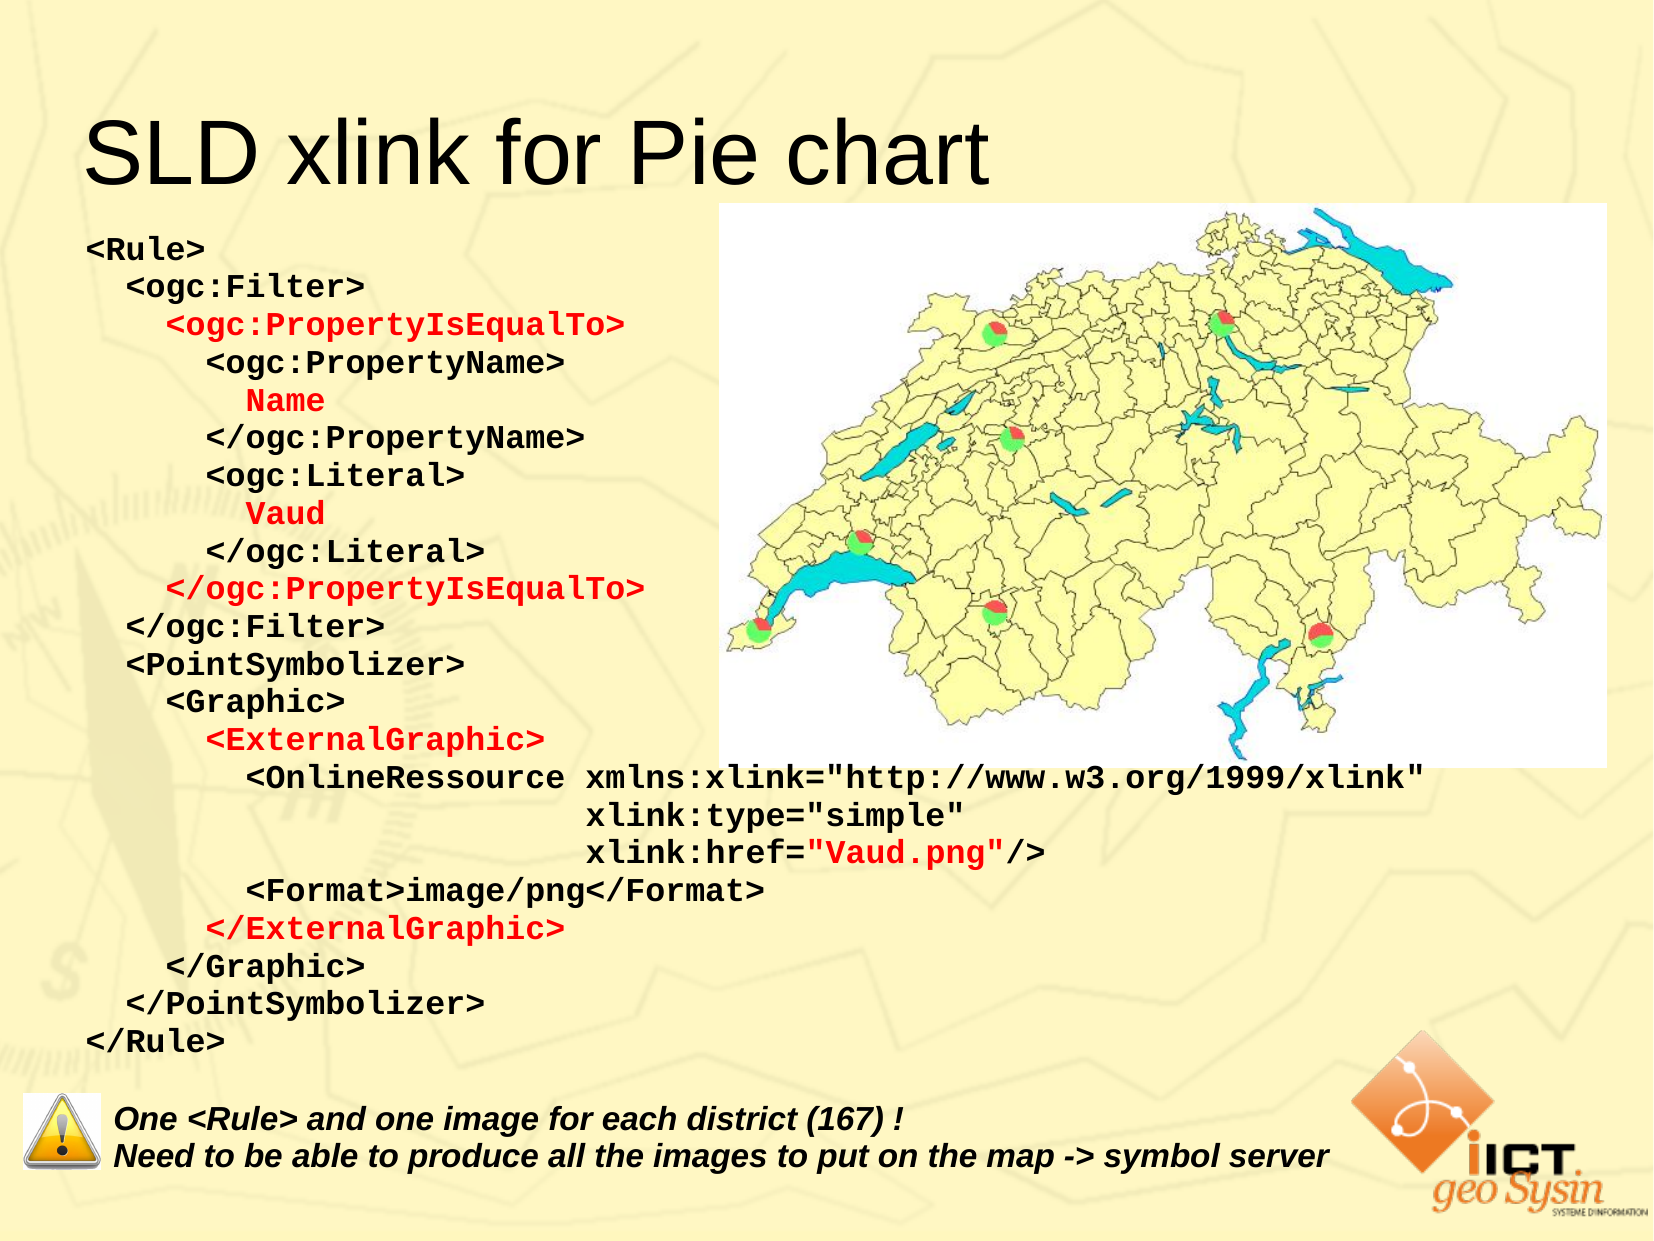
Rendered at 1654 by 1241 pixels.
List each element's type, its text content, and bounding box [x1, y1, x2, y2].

text_box <Rule> <ogc:Filter> <ogc:PropertyIsEqualTo> <ogc:PropertyName> Name </ogc:PropertyName> <ogc:Literal> Vaud </ogc:Literal> </ogc:PropertyIsEqualTo> </ogc:Filter> <PointSymbolizer> <Graphic> <ExternalGraphic> <OnlineRessource xmlns:xlink="http://www.w3.org/1999/xlink" xlink:type="simple" xlink:href="Vaud.png"/> <Format>image/png</Format> </ExternalGraphic> </Graphic> </PointSymbolizer> </Rule> One <Rule> and one image for each district (167) ! Need to be able to produce all the images to put on the map -> symbol server [70, 225, 1489, 1182]
picture [0, 0, 1654, 1241]
title SLD xlink for Pie chart [82, 56, 1571, 225]
